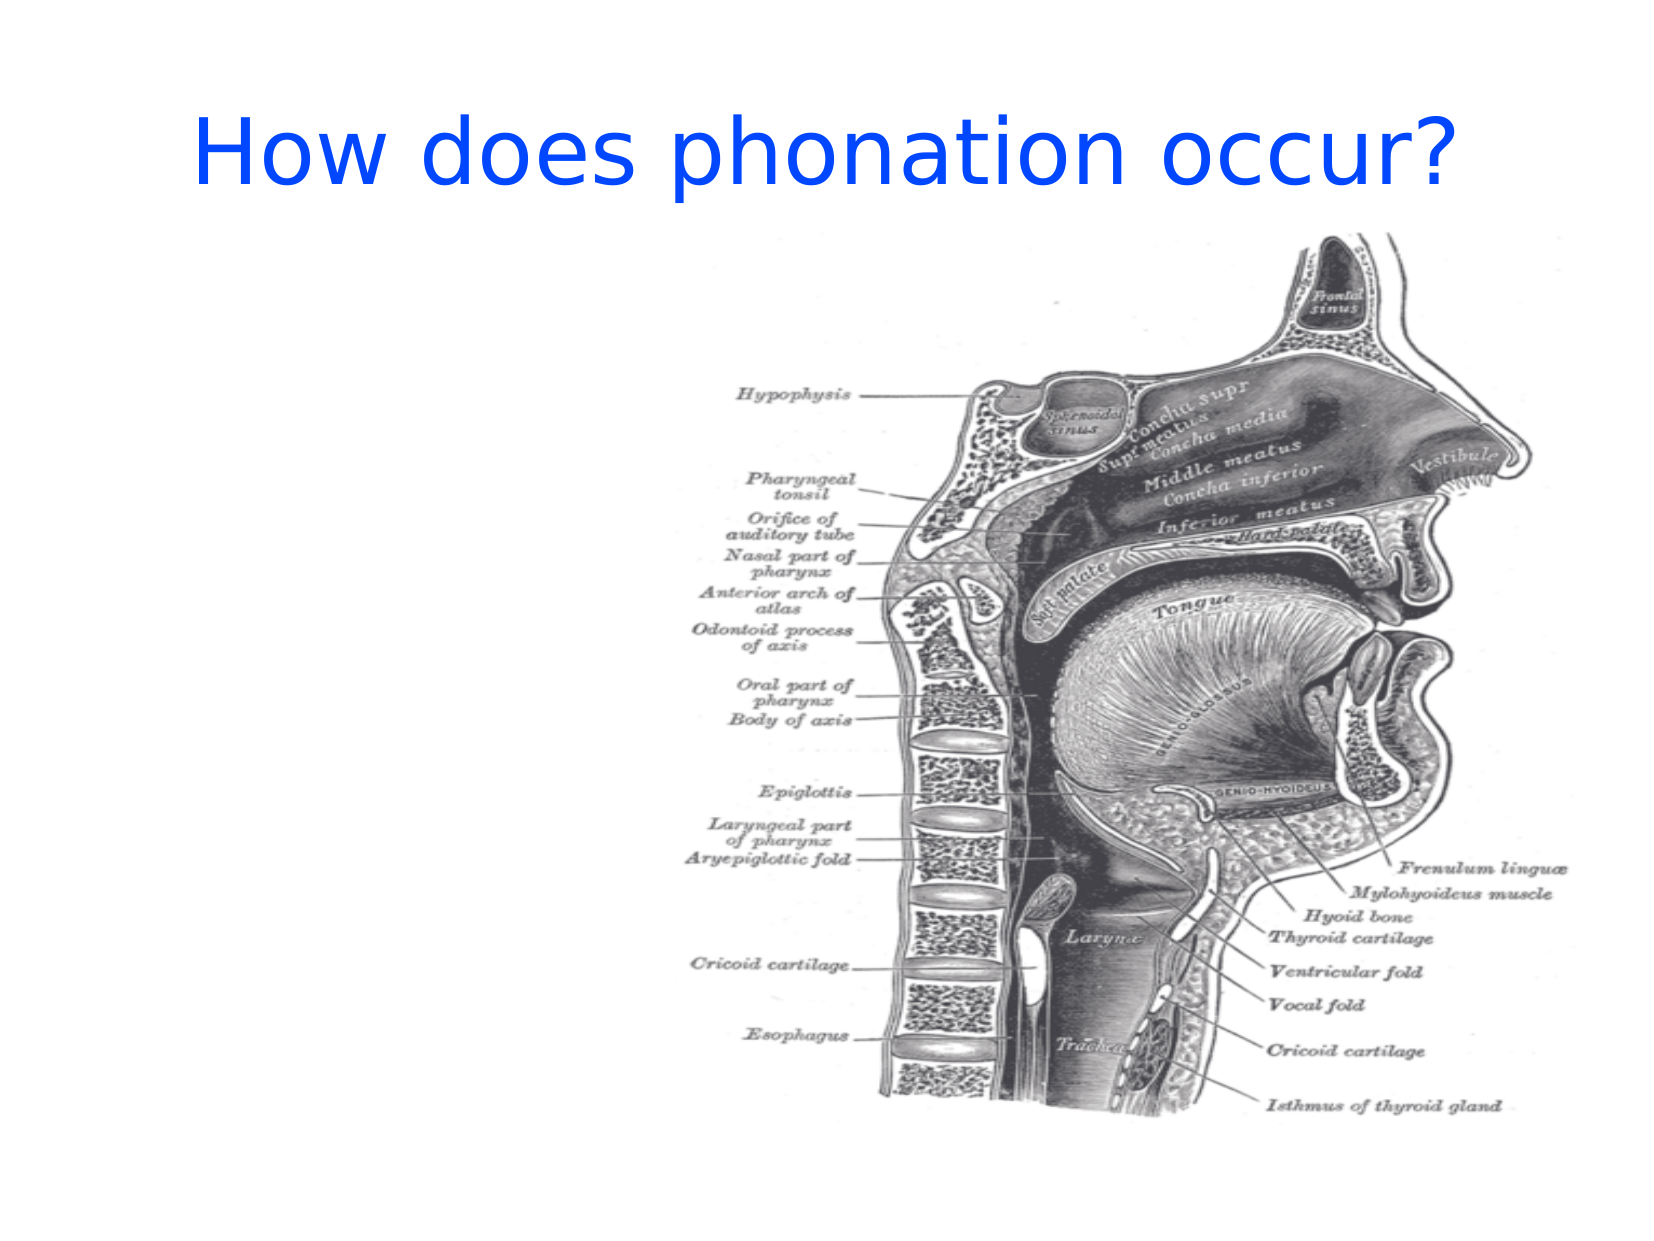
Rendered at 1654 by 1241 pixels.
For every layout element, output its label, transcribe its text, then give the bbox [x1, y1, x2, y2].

title How does phonation occur? [82, 56, 1571, 250]
picture [675, 231, 1576, 1126]
